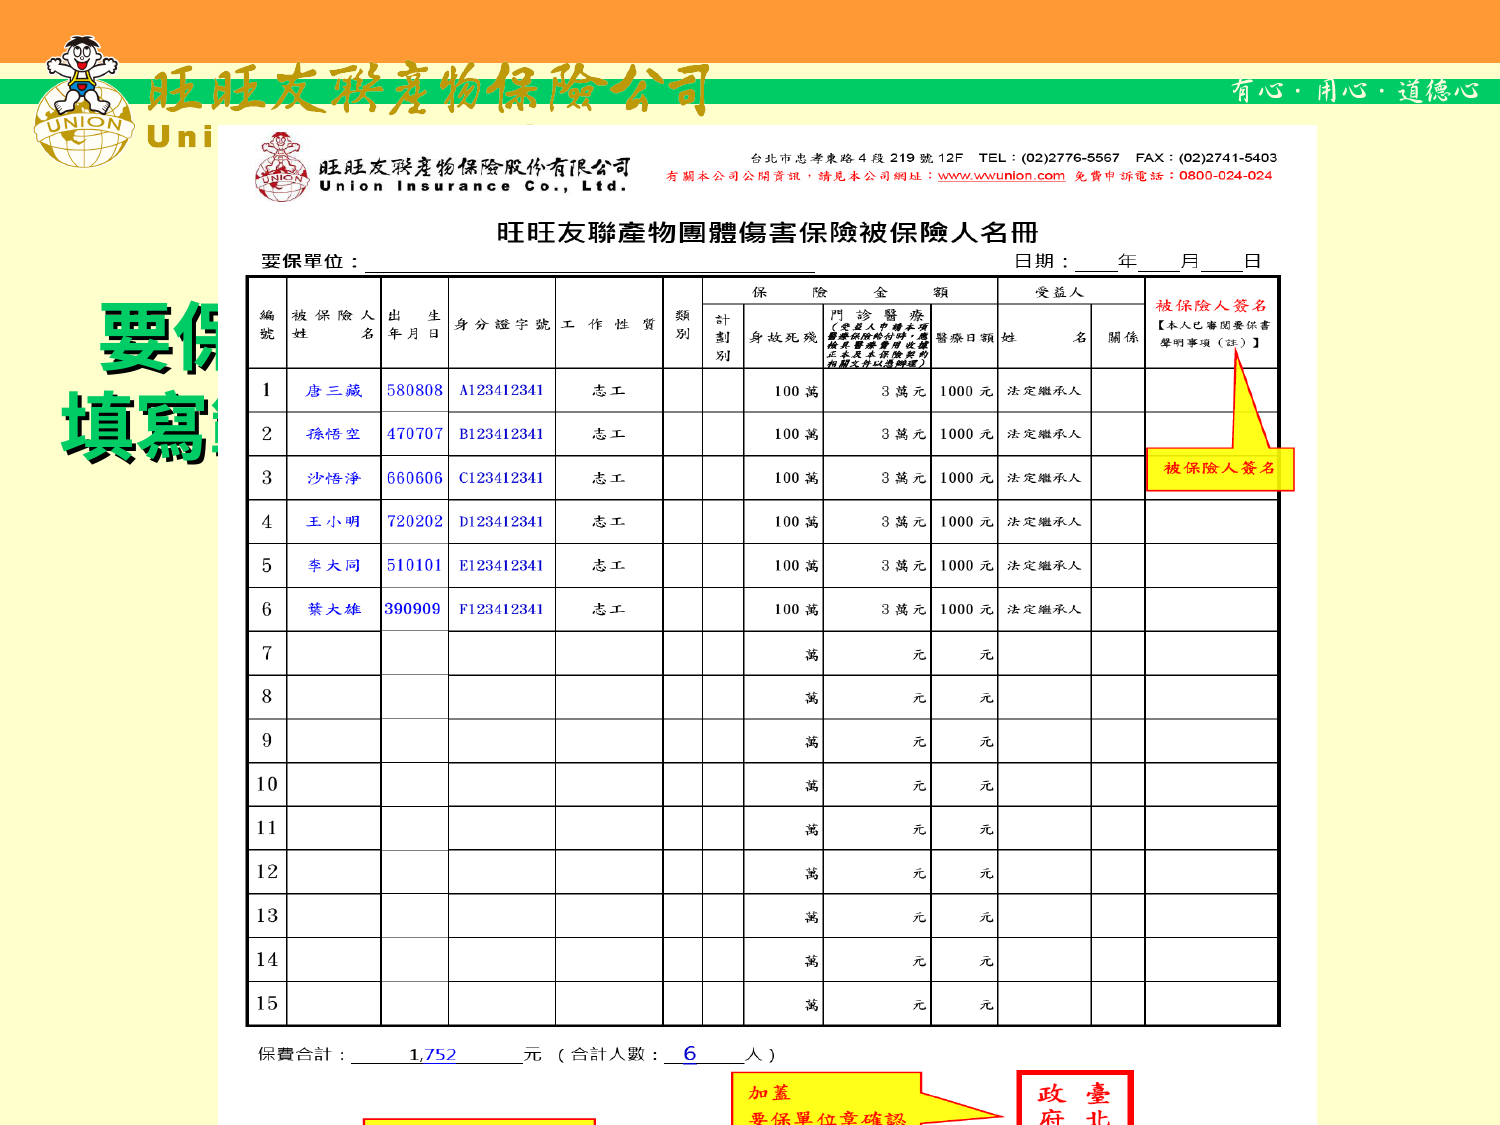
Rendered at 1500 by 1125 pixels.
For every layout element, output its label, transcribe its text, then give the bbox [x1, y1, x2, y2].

title 要保書 填寫範例 [0, 231, 218, 528]
picture [218, 125, 1317, 1125]
